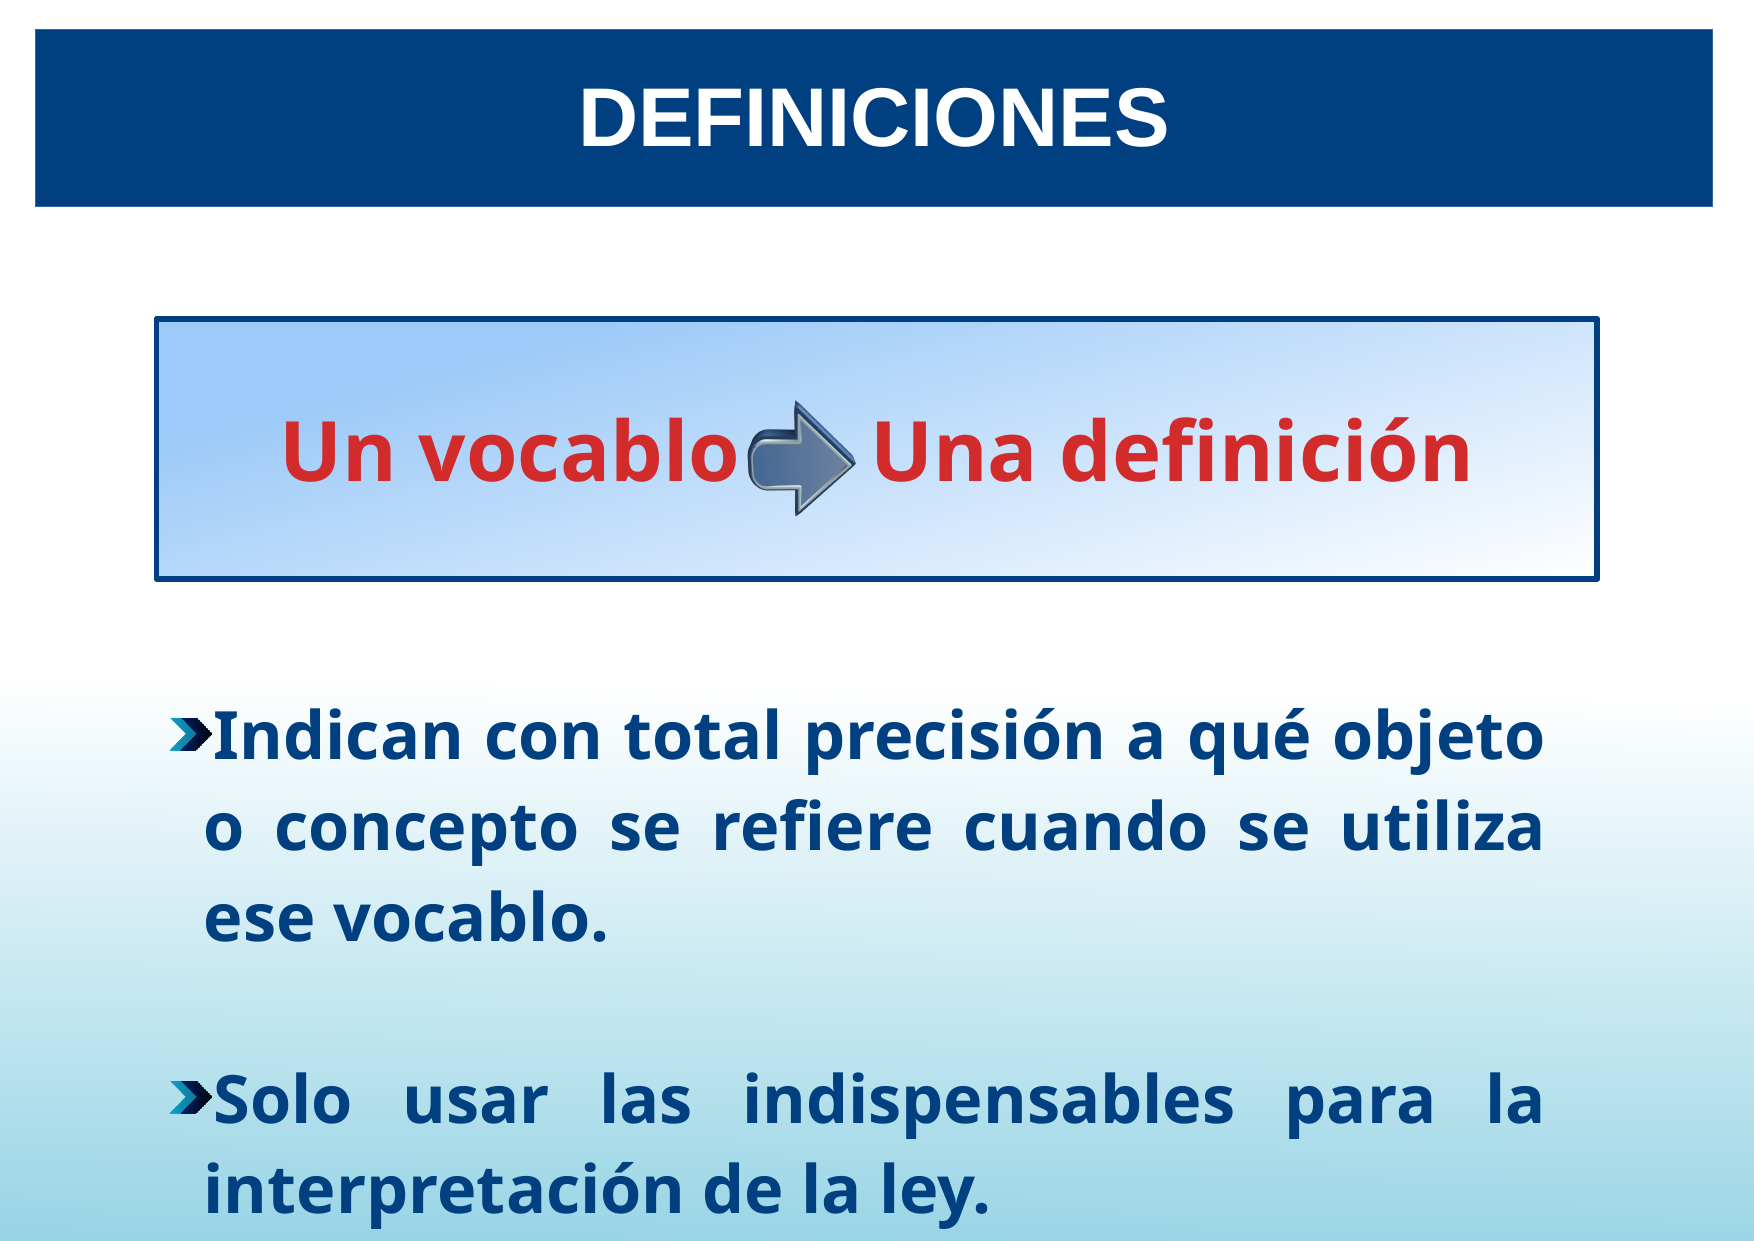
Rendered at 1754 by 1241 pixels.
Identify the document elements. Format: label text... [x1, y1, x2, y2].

text_box Un vocablo Una definición [156, 318, 1598, 579]
subtitle [110, 207, 1646, 1093]
text_box DEFINICIONES [35, 29, 1713, 207]
text_box Indican con total precisión a qué objeto o concepto se refiere cuando se utiliza ese vocablo. Solo usar las indispensables para la interpretación de la ley. [153, 590, 1595, 1173]
